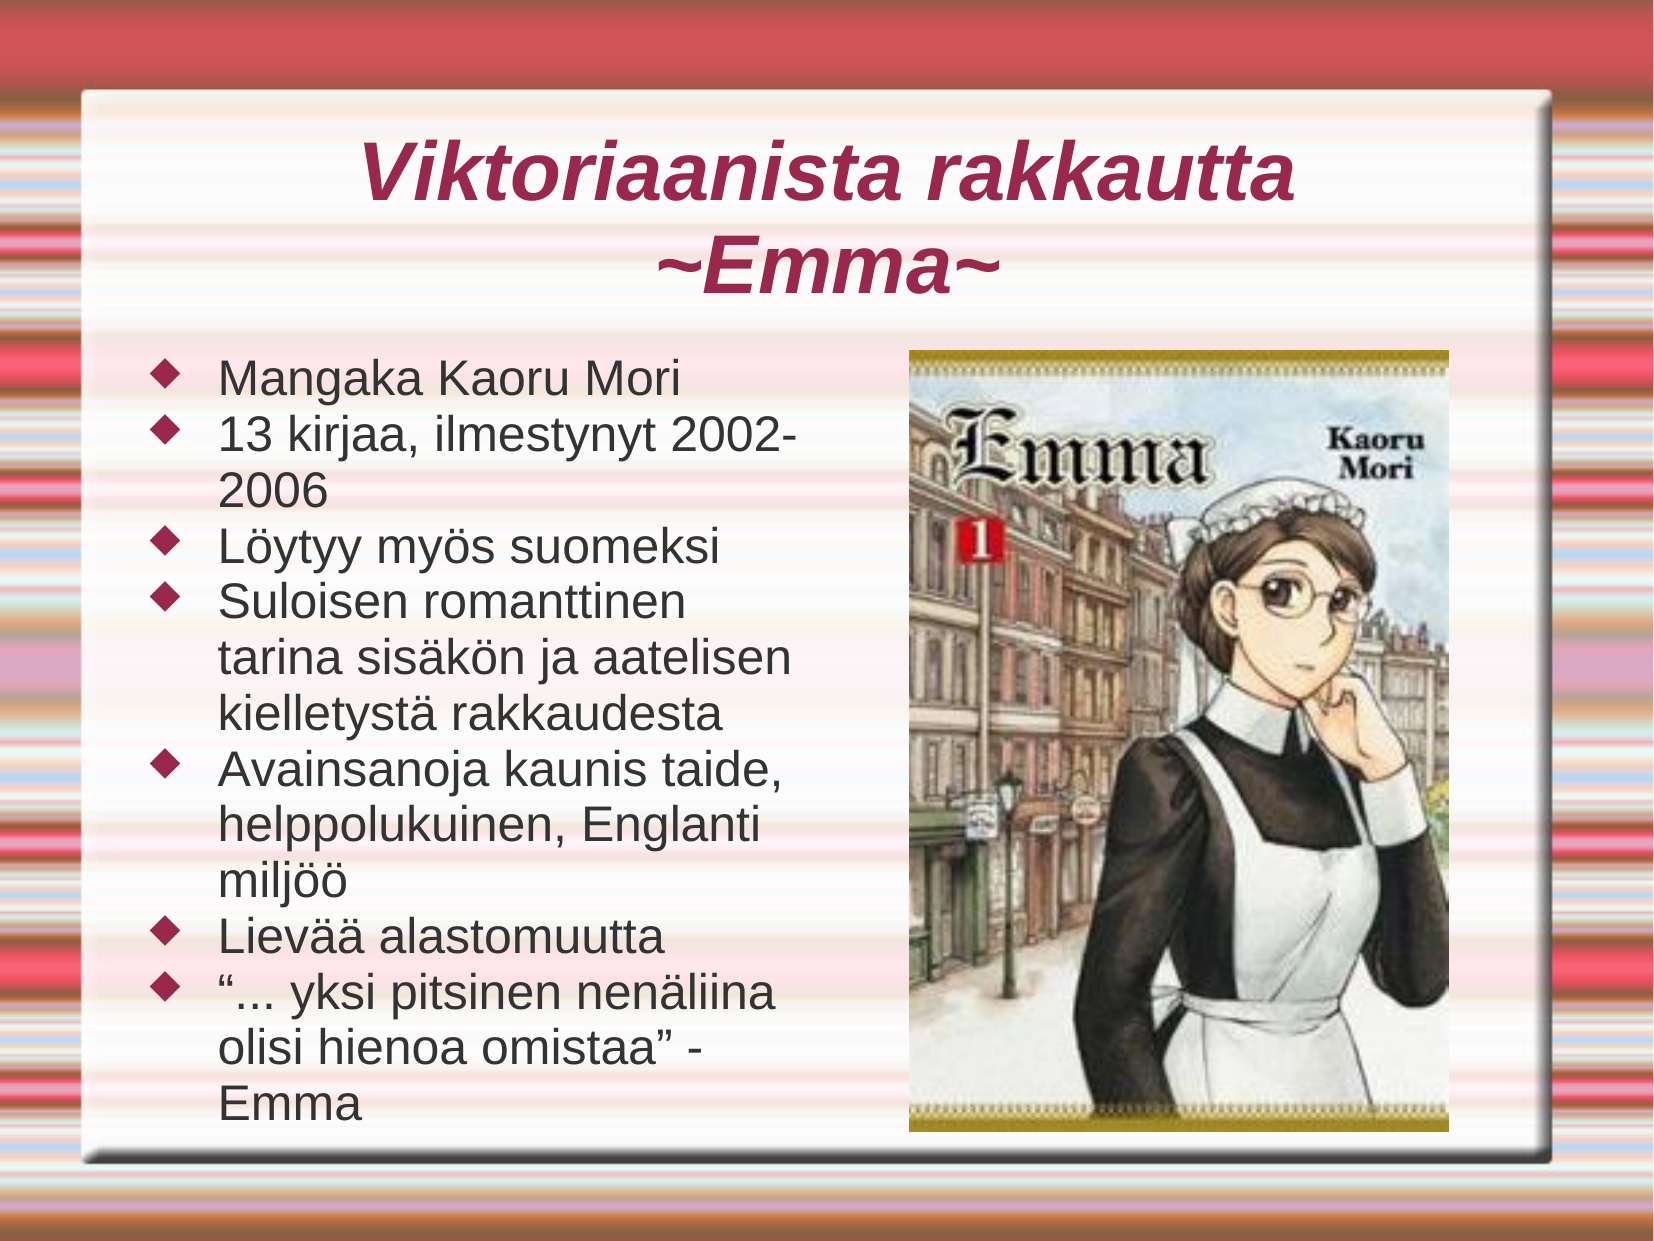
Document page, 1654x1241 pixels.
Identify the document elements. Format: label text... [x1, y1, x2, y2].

picture [0, 0, 1654, 1241]
title Viktoriaanista rakkautta ~Emma~ [121, 114, 1534, 322]
list Mangaka Kaoru Mori 13 kirjaa, ilmestynyt 2002-2006 Löytyy myös suomeksi Suloisen romanttinen tarina sisäkön ja aatelisen kielletystä rakkaudesta Avainsanoja kaunis taide, helppolukuinen, Englanti miljöö Lievää alastomuutta “... yksi pitsinen nenäliina olisi hienoa omistaa” -Emma [134, 350, 809, 1132]
